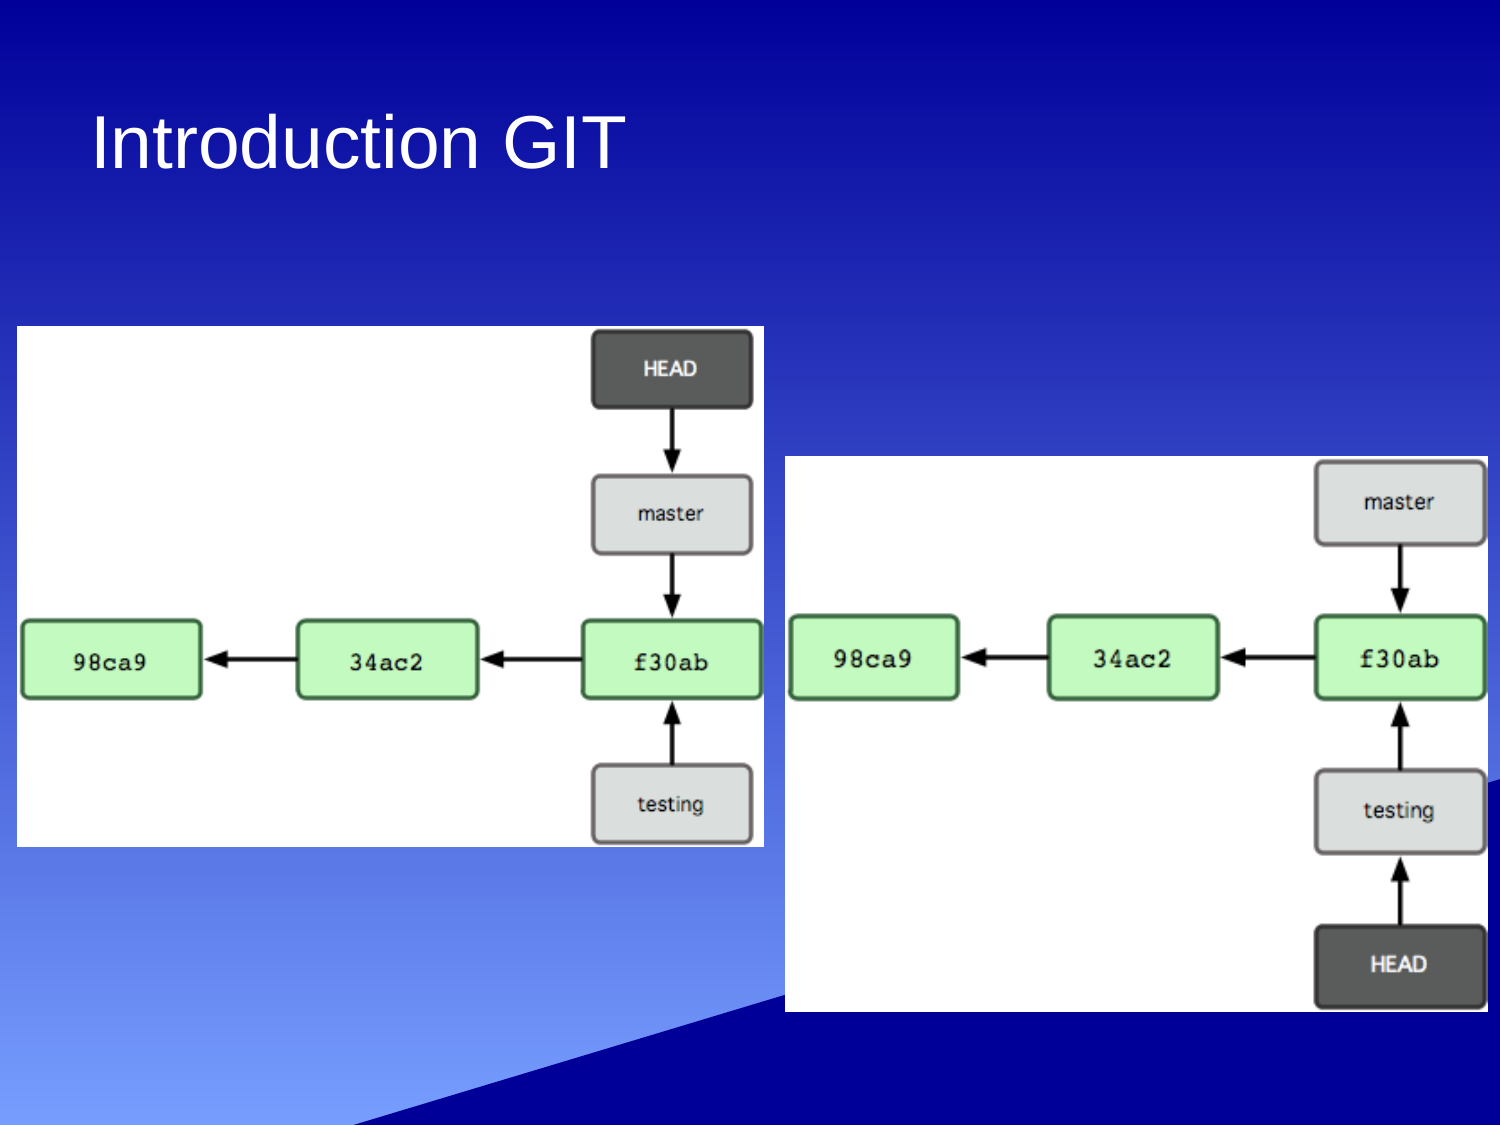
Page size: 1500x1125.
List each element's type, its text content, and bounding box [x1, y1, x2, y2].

title Introduction GIT [75, 45, 1426, 233]
picture [785, 456, 1488, 1012]
picture [17, 326, 764, 847]
